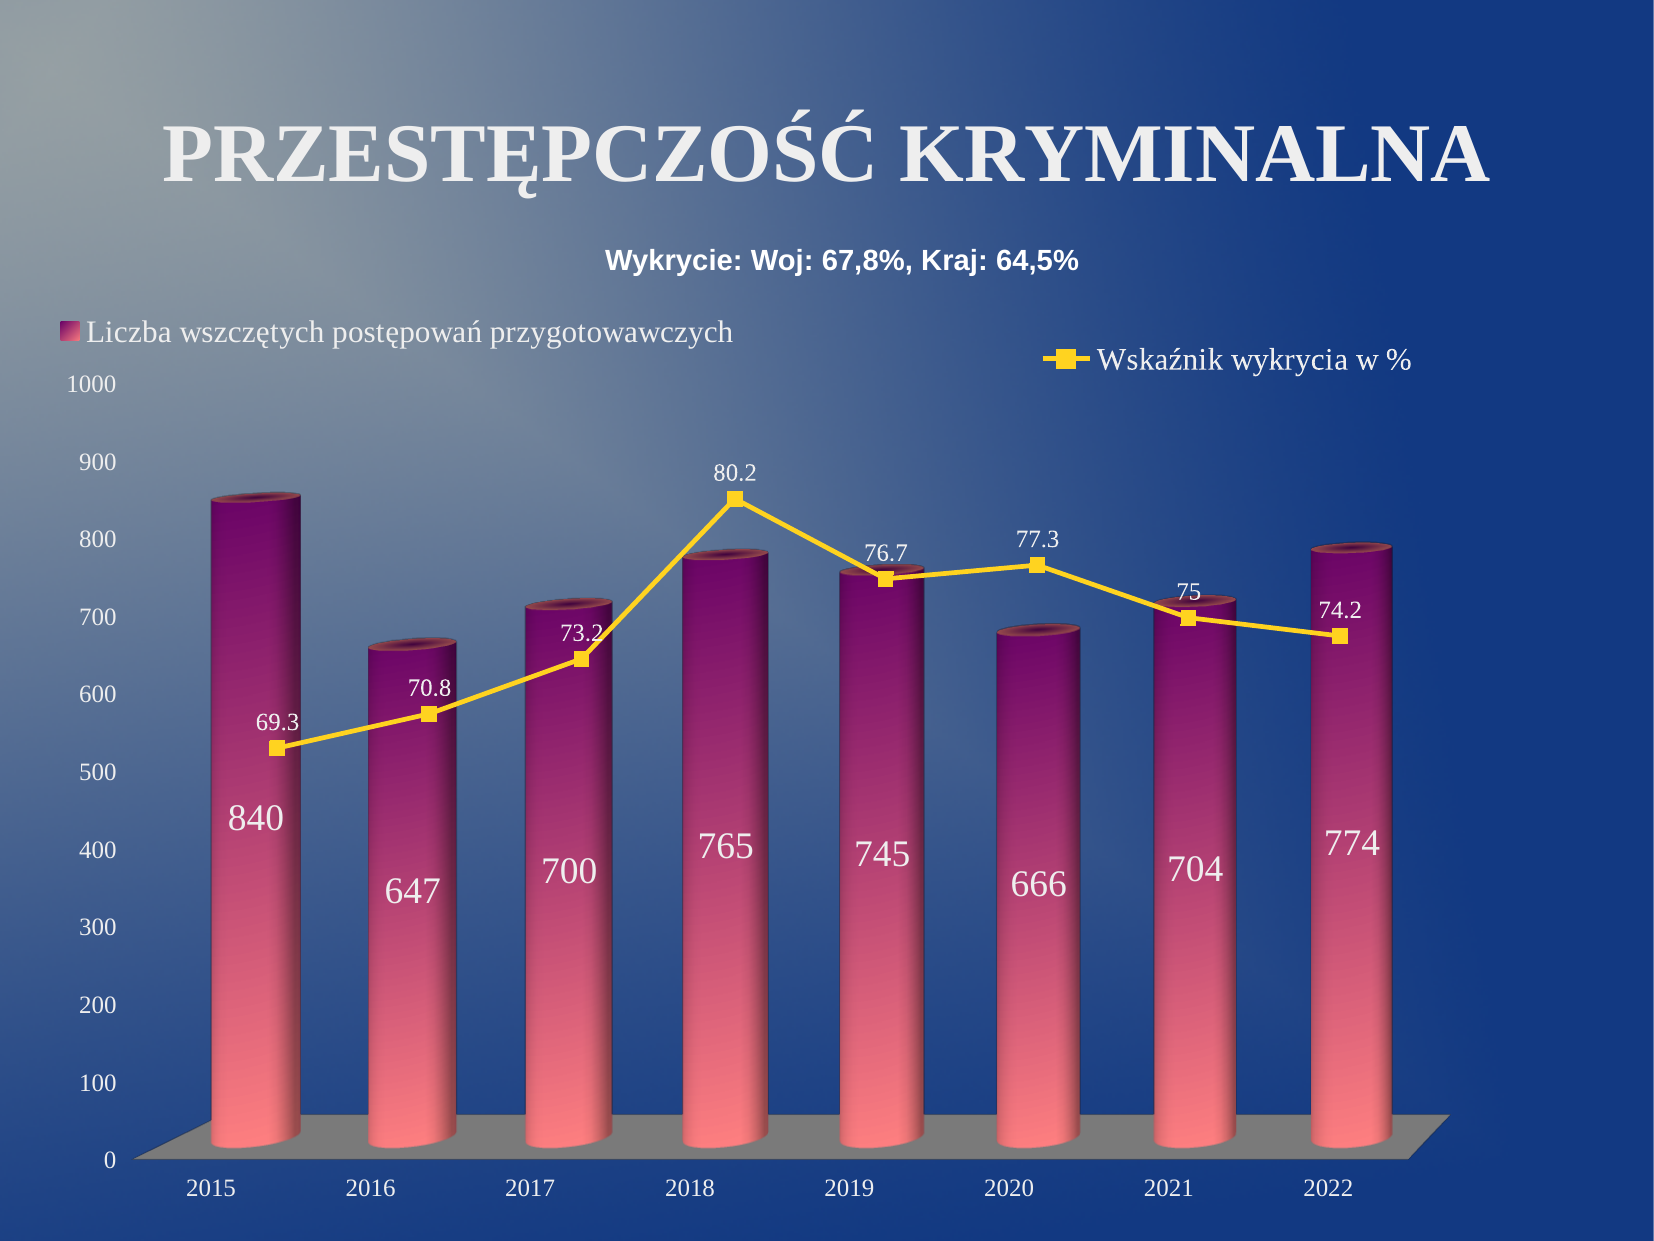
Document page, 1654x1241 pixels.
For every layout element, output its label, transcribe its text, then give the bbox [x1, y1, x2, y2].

text_box Wykrycie: Woj: 67,8%, Kraj: 64,5% [590, 236, 1193, 290]
picture [0, 0, 1654, 1241]
title PRZESTĘPCZOŚĆ KRYMINALNA [82, 49, 1571, 257]
chart [23, 290, 1547, 1205]
